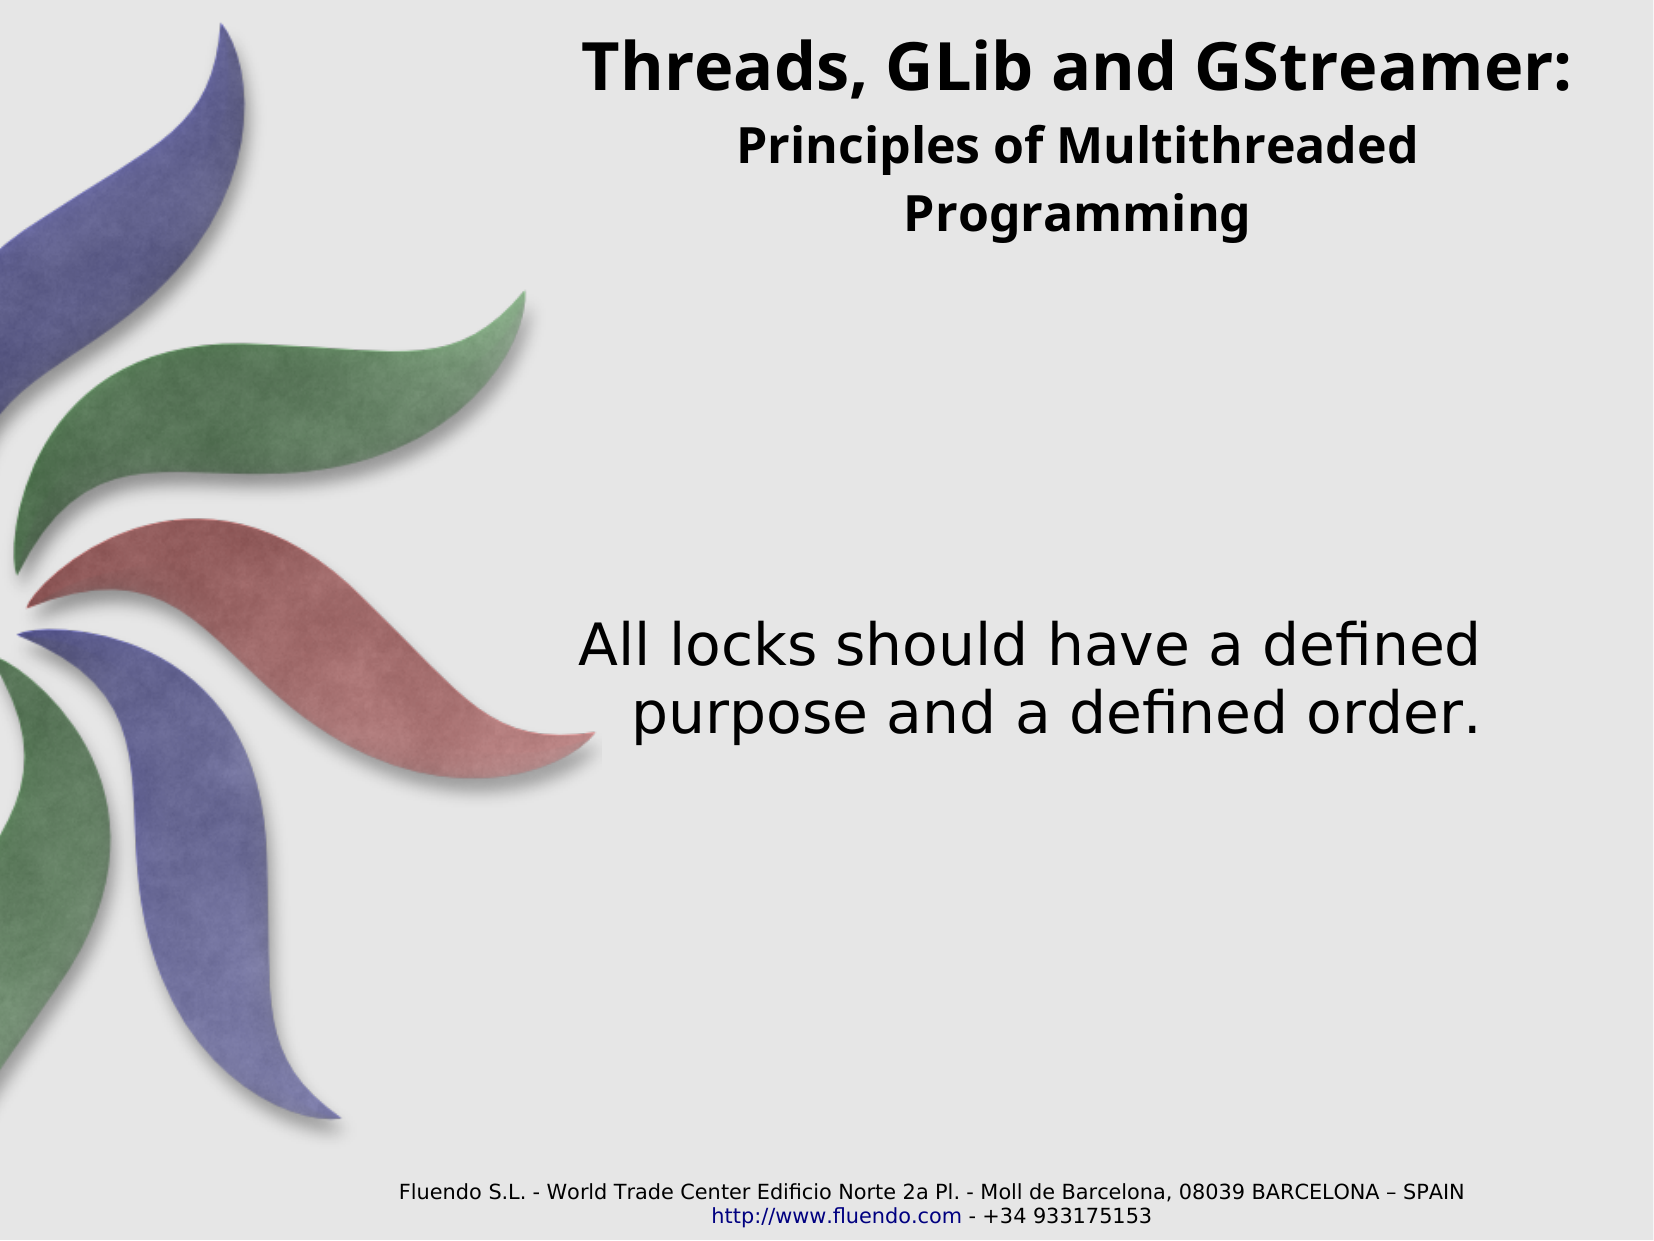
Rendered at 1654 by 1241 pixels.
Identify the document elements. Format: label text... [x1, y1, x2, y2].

title Threads, GLib and GStreamer: Principles of Multithreaded Programming [561, 59, 1595, 207]
picture [0, 1, 602, 1241]
list All locks should have a defined purpose and a defined order. [561, 236, 1595, 1123]
picture [597, 1189, 602, 1198]
